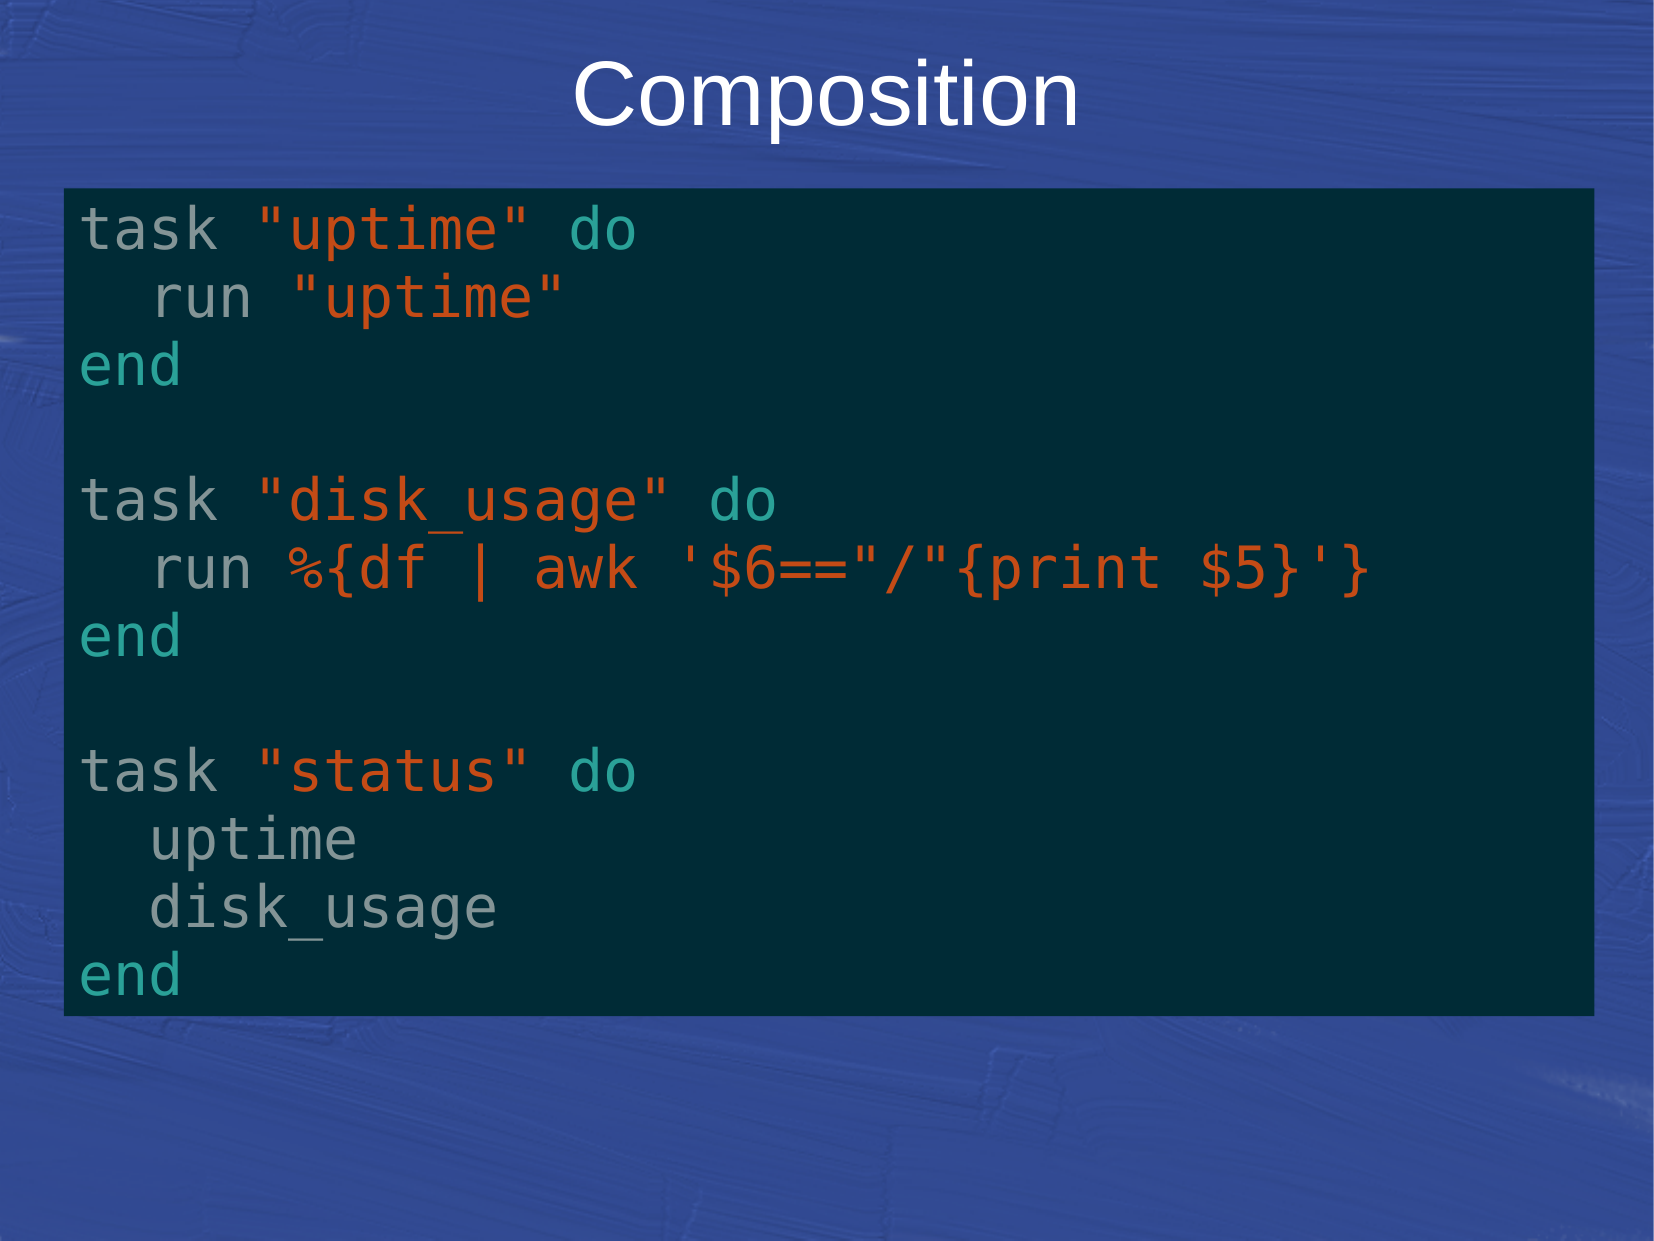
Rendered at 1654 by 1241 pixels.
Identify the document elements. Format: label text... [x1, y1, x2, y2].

text_box task "uptime" do run "uptime" end task "disk_usage" do run %{df | awk '$6=="/"{print $5}'} end task "status" do uptime disk_usage end [63, 188, 1595, 1017]
picture [0, 0, 1654, 1241]
title Composition [82, 0, 1571, 188]
